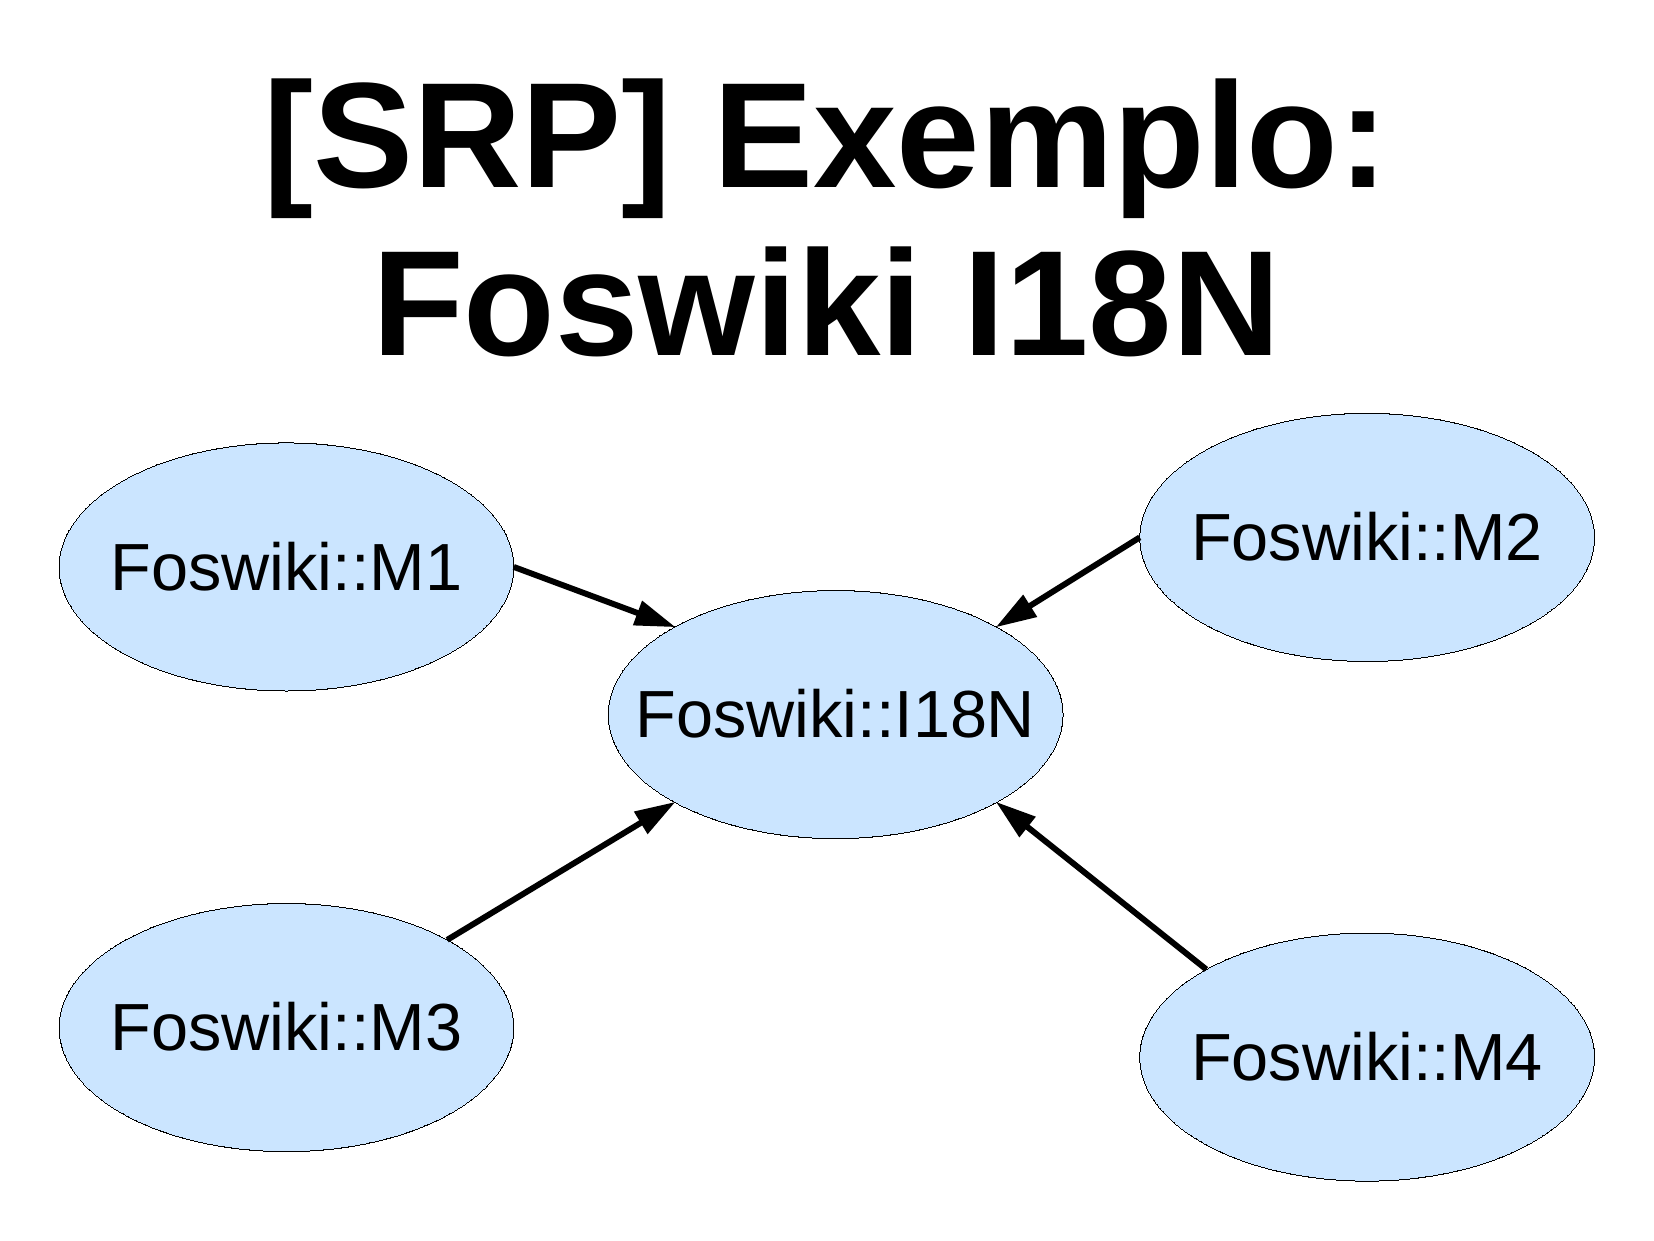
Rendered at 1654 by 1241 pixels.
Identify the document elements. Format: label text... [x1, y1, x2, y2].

text_box Foswiki::I18N [608, 590, 1064, 839]
text_box Foswiki::M2 [1139, 413, 1595, 662]
text_box Foswiki::M1 [59, 442, 514, 692]
title [SRP] Exemplo: Foswiki I18N [82, 51, 1571, 387]
text_box Foswiki::M4 [1139, 933, 1595, 1182]
text_box Foswiki::M3 [59, 903, 514, 1152]
